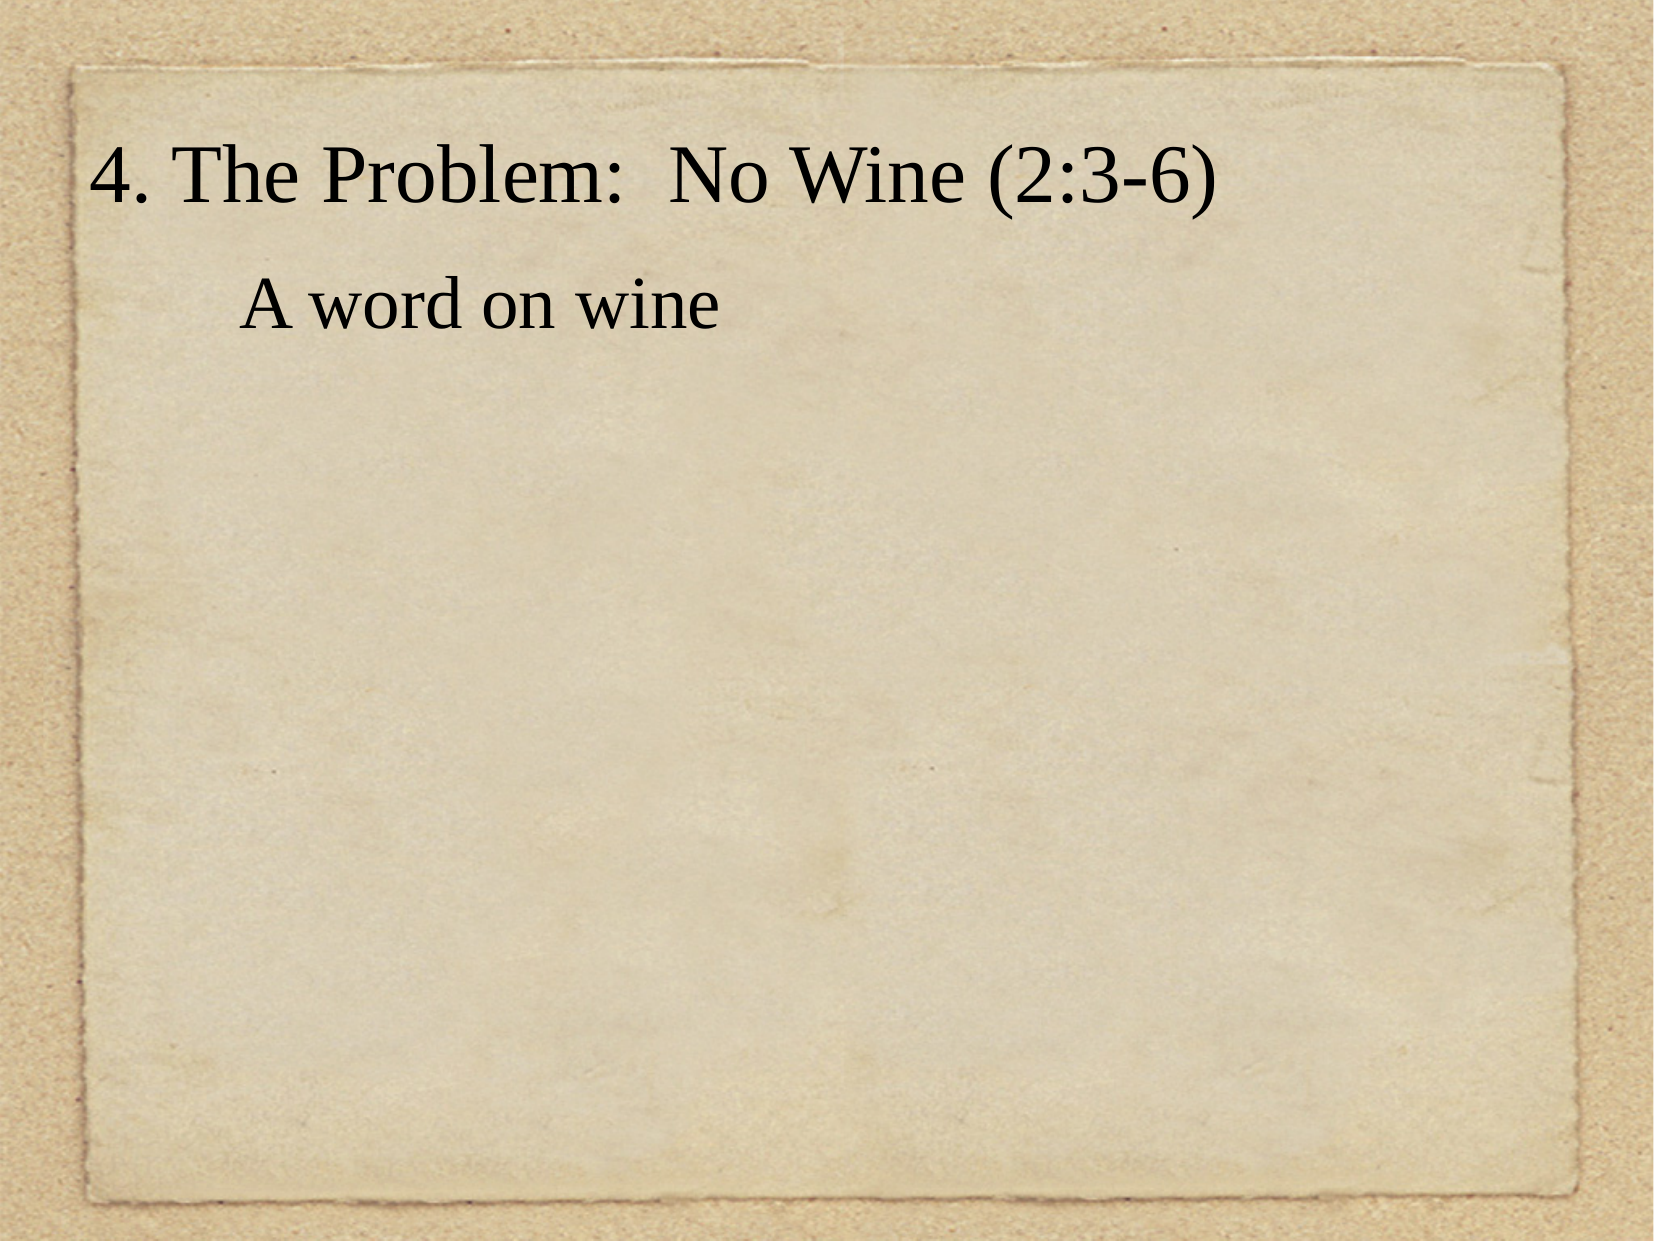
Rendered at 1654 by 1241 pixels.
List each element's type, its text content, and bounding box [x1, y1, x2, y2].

picture [0, 0, 1654, 1241]
text_box 4. The Problem: No Wine (2:3-6) A word on wine [75, 75, 1576, 1241]
